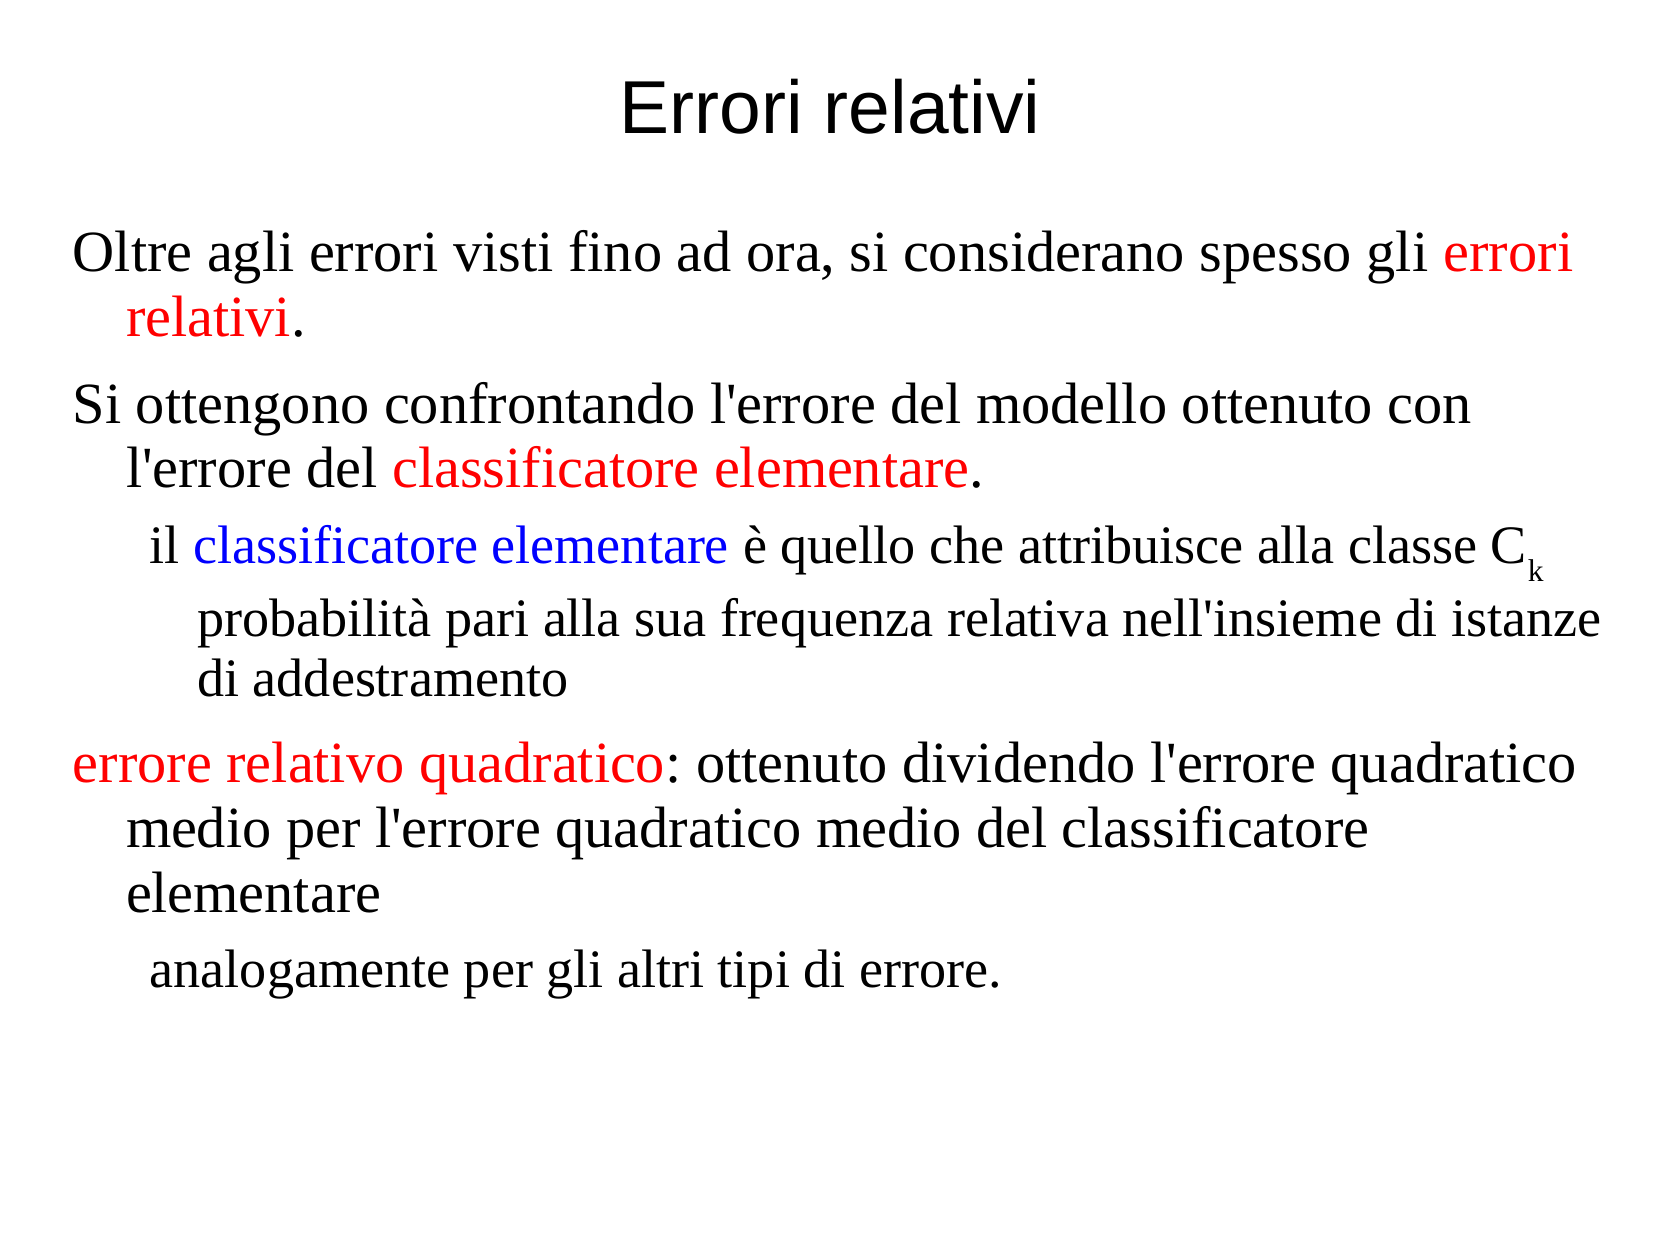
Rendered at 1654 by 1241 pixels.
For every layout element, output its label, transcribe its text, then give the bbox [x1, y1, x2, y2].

title Errori relativi [52, 42, 1608, 173]
list Oltre agli errori visti fino ad ora, si considerano spesso gli errori relativi. Si ottengono confrontando l'errore del modello ottenuto con l'errore del classificatore elementare. il classificatore elementare è quello che attribuisce alla classe Ck probabilità pari alla sua frequenza relativa nell'insieme di istanze di addestramento errore relativo quadratico: ottenuto dividendo l'errore quadratico medio per l'errore quadratico medio del classificatore elementare analogamente per gli altri tipi di errore. [55, 219, 1605, 1179]
